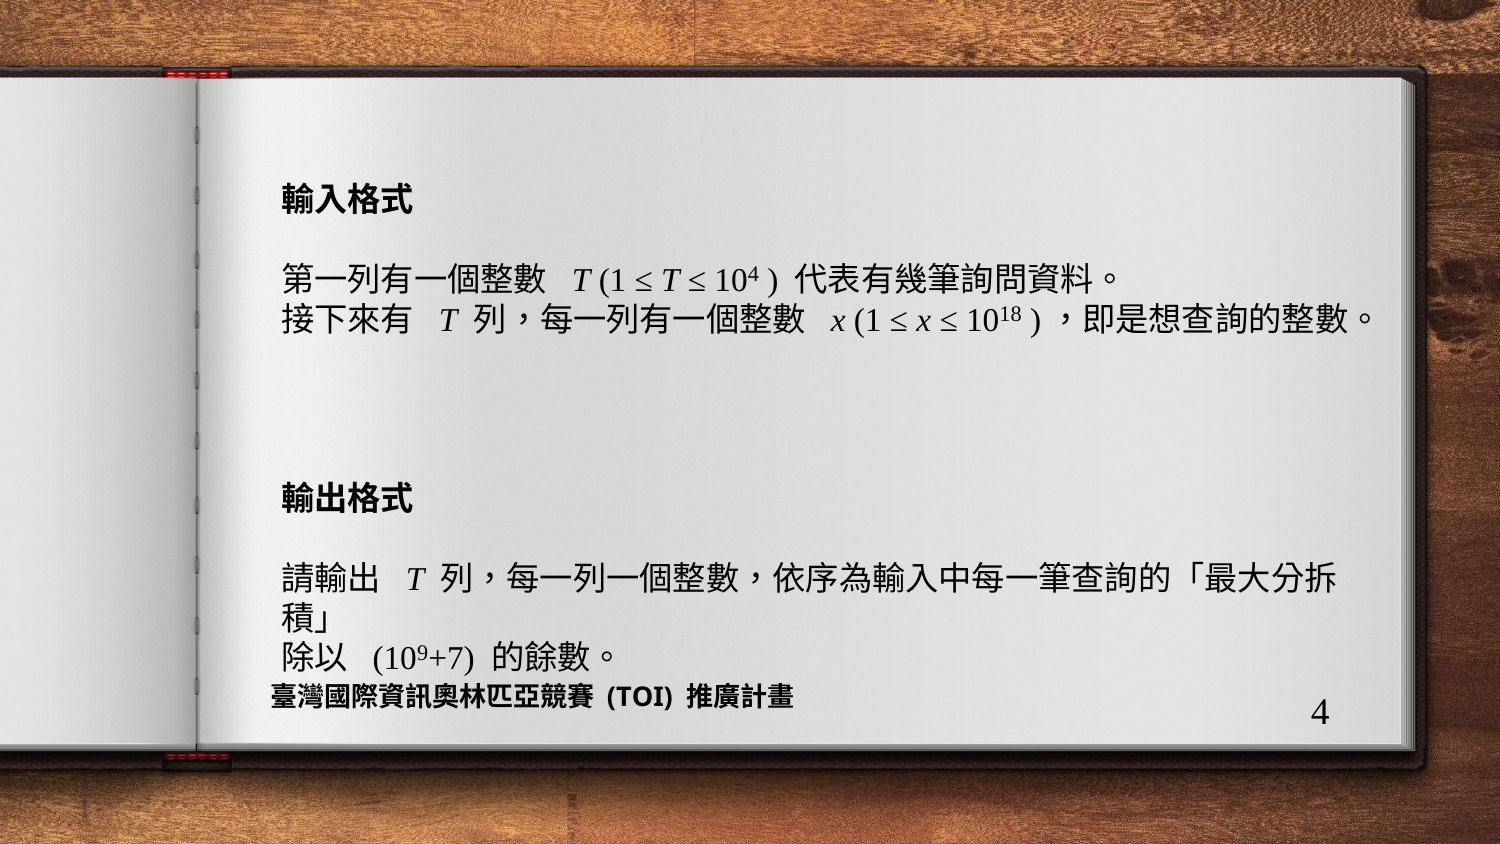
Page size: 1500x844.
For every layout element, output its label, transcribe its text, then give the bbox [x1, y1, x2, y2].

text_box [1295, 672, 1386, 737]
text_box 輸出格式 請輸出 T 列，每一列一個整數，依序為輸入中每一筆查詢的「最大分拆積」 除以 (109+7) 的餘數。 [266, 469, 1368, 684]
text_box 輸入格式 第一列有一個整數 T (1 ≤ T ≤ 104 ) 代表有幾筆詢問資料。 接下來有 T 列，每一列有一個整數 x (1 ≤ x ≤ 1018 )，即是想查詢的整數。 [266, 171, 1400, 346]
